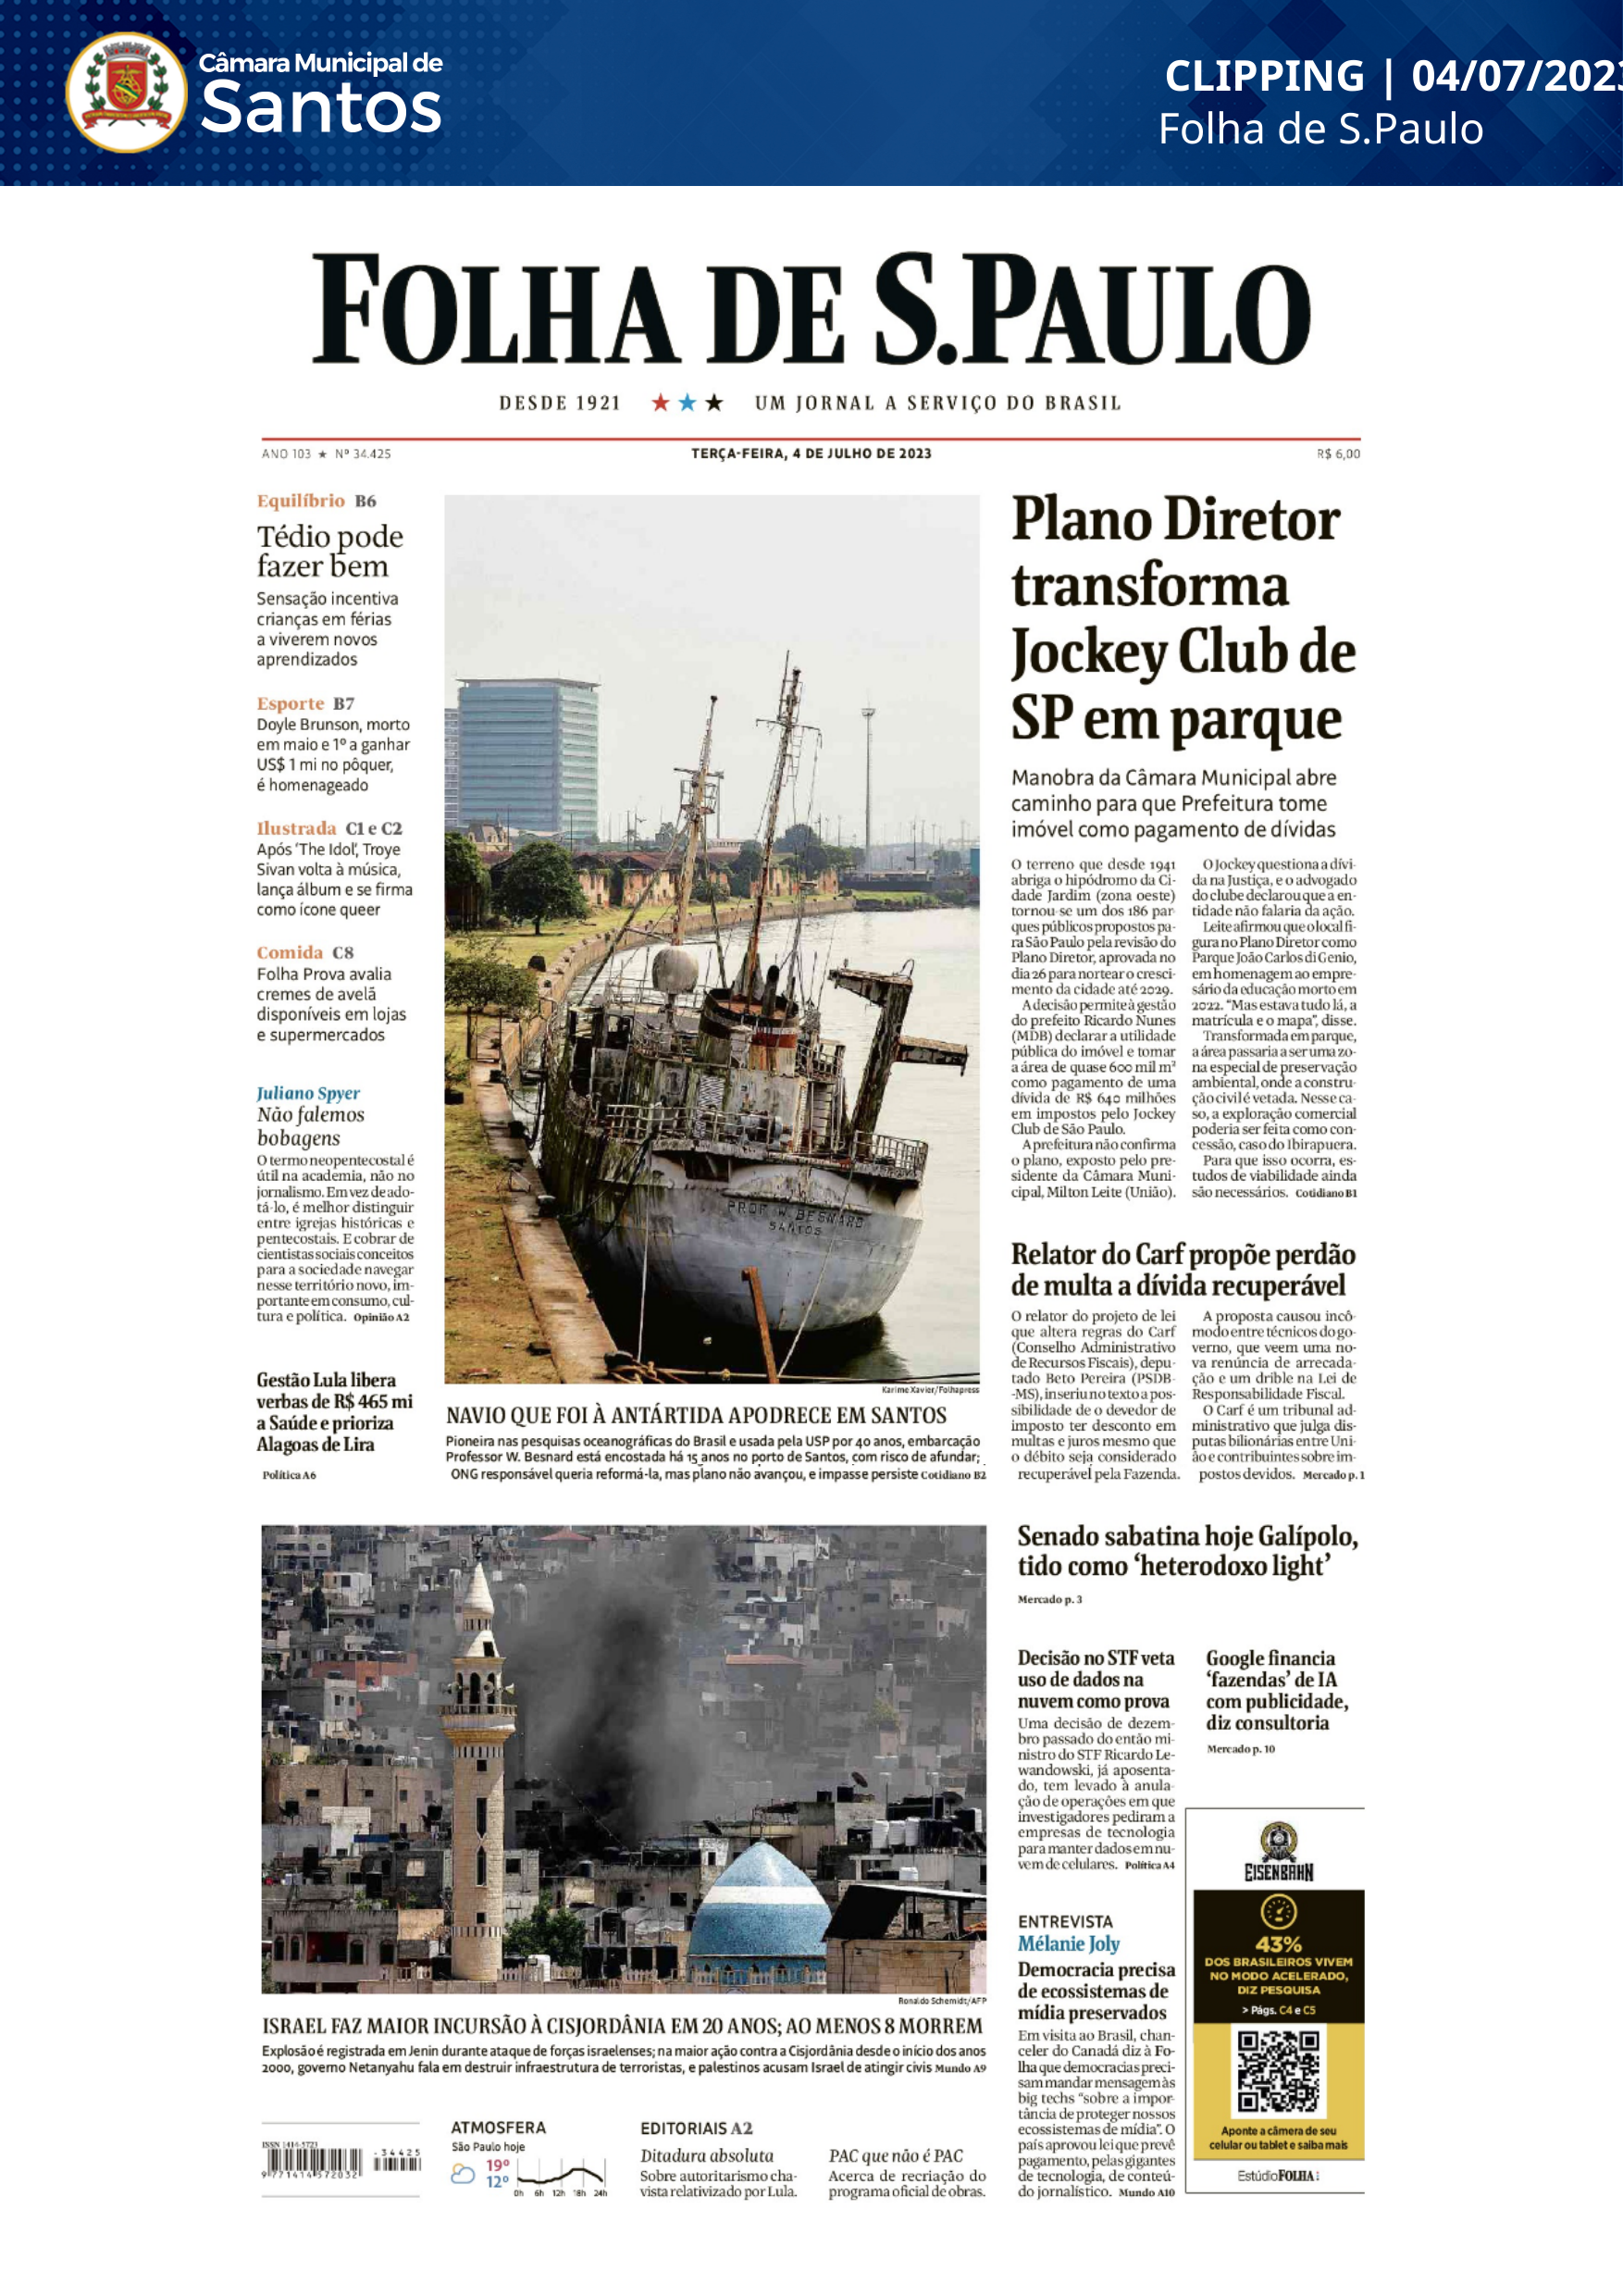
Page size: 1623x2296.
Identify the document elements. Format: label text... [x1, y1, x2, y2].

picture [228, 225, 1389, 2233]
text_box CLIPPING | 04/07/2023 [1150, 39, 1574, 90]
text_box Folha de S.Paulo [1144, 90, 1574, 165]
picture [0, 0, 1623, 186]
